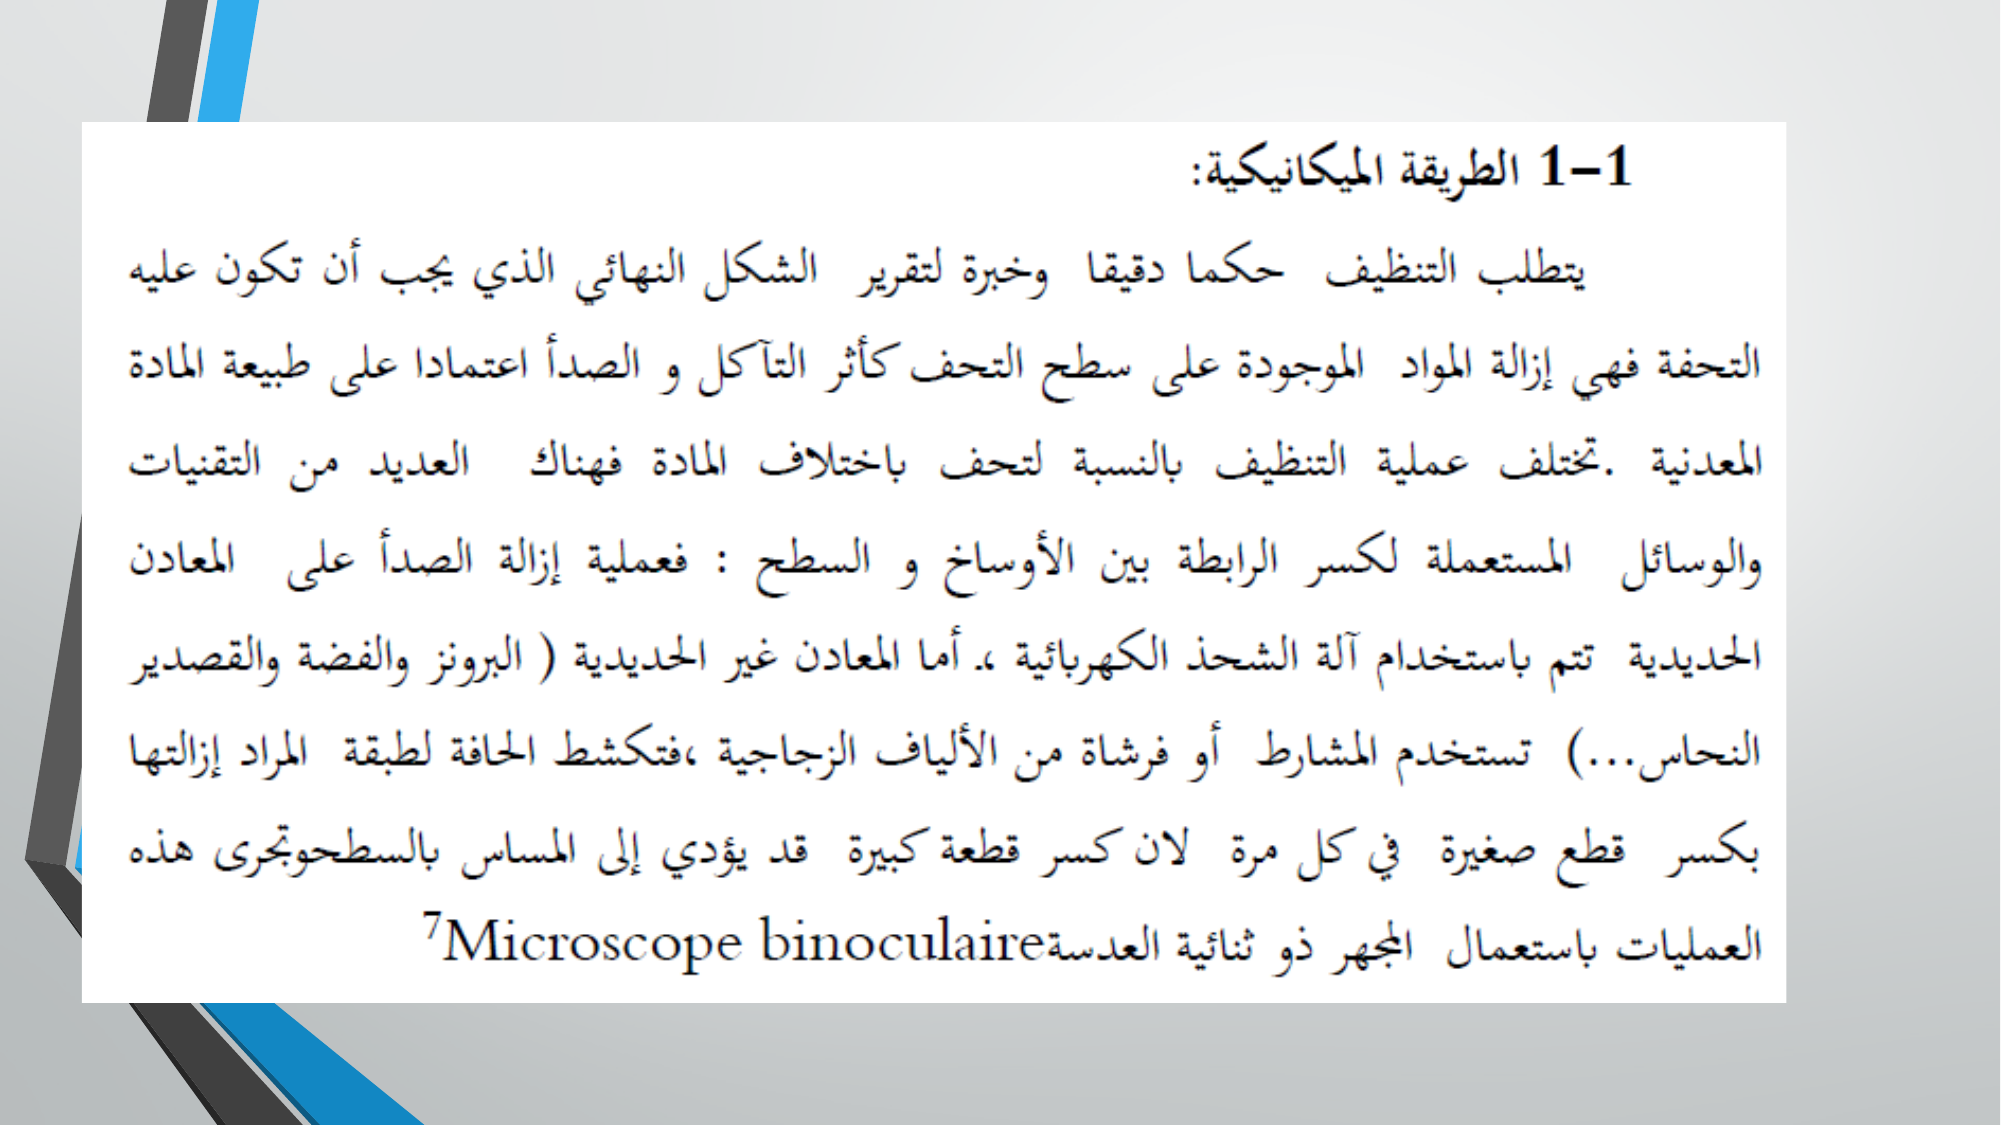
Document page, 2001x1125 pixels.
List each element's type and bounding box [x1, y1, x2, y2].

picture [81, 122, 1787, 1003]
